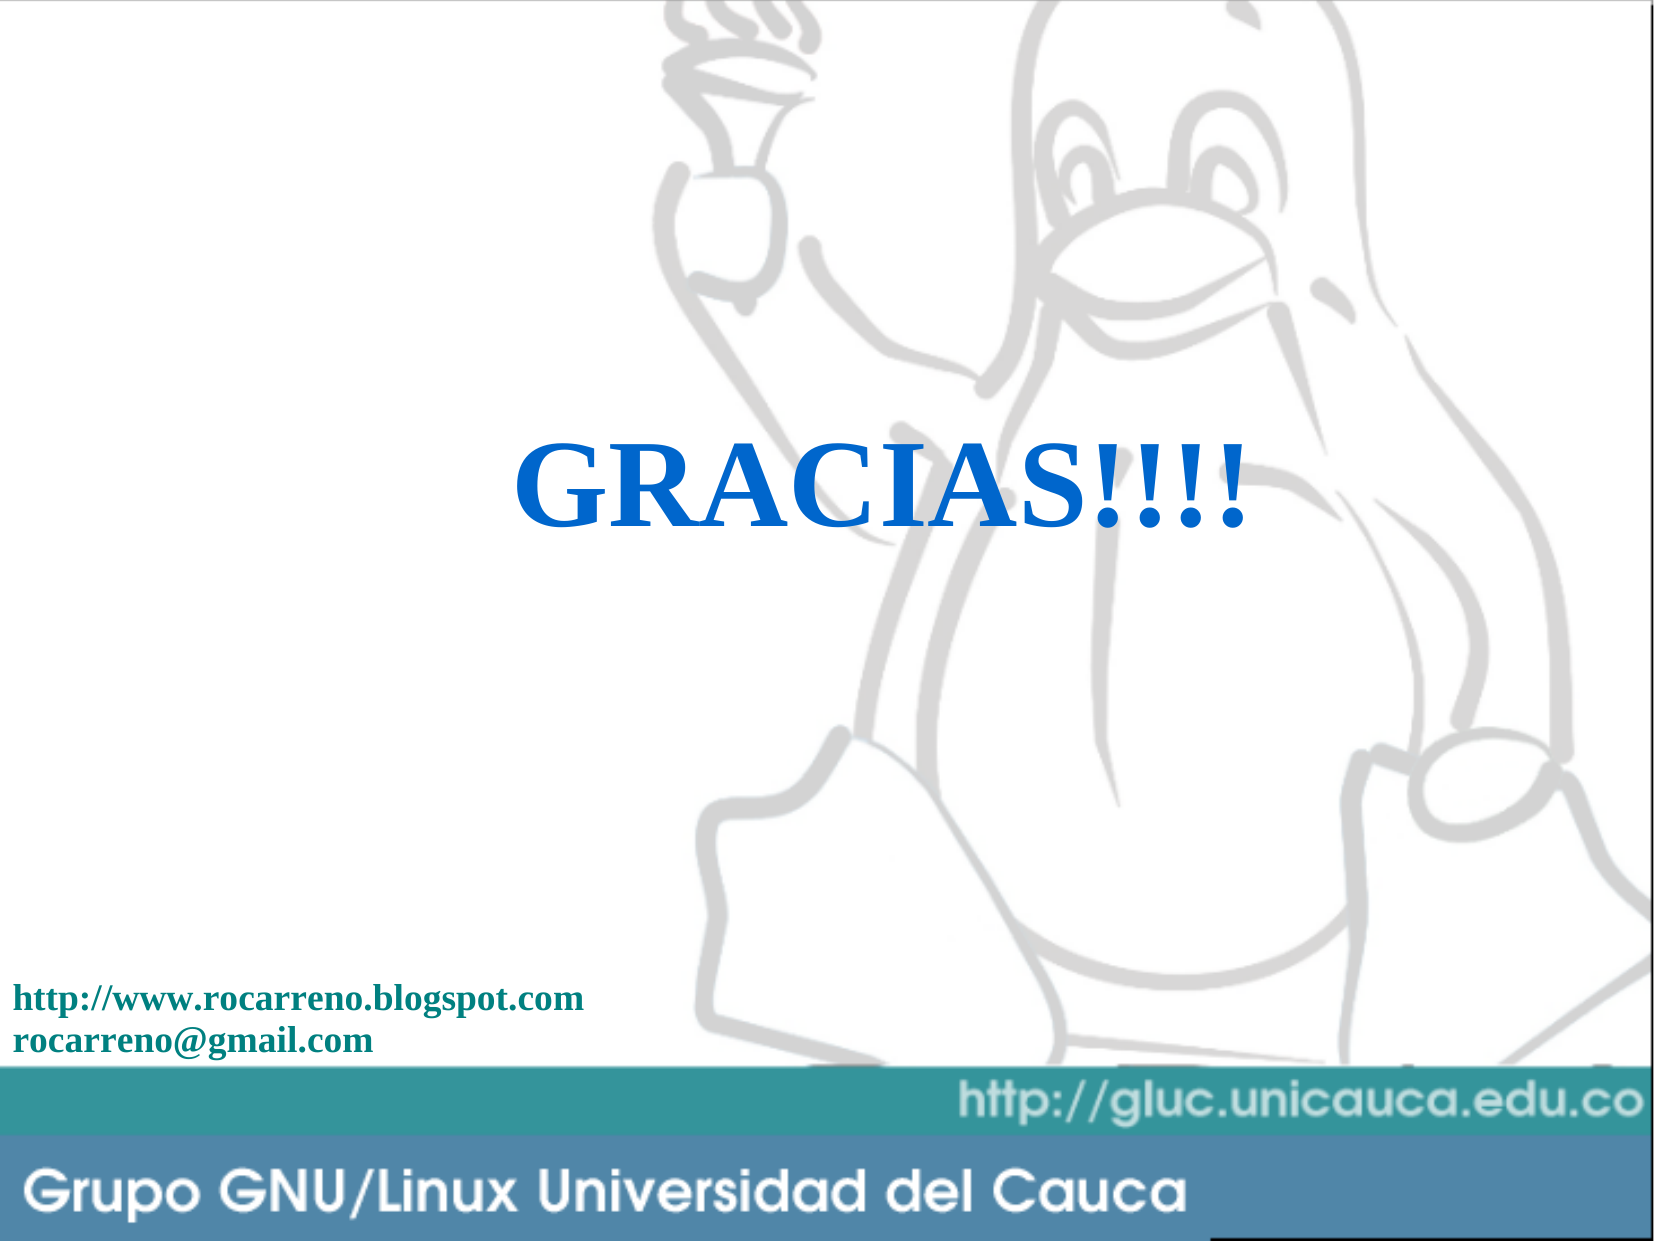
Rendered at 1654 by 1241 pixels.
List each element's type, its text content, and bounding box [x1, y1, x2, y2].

text_box http://www.rocarreno.blogspot.com rocarreno@gmail.com [0, 969, 1652, 1118]
picture [0, 0, 1654, 1241]
text_box GRACIAS!!!! [496, 333, 1270, 562]
